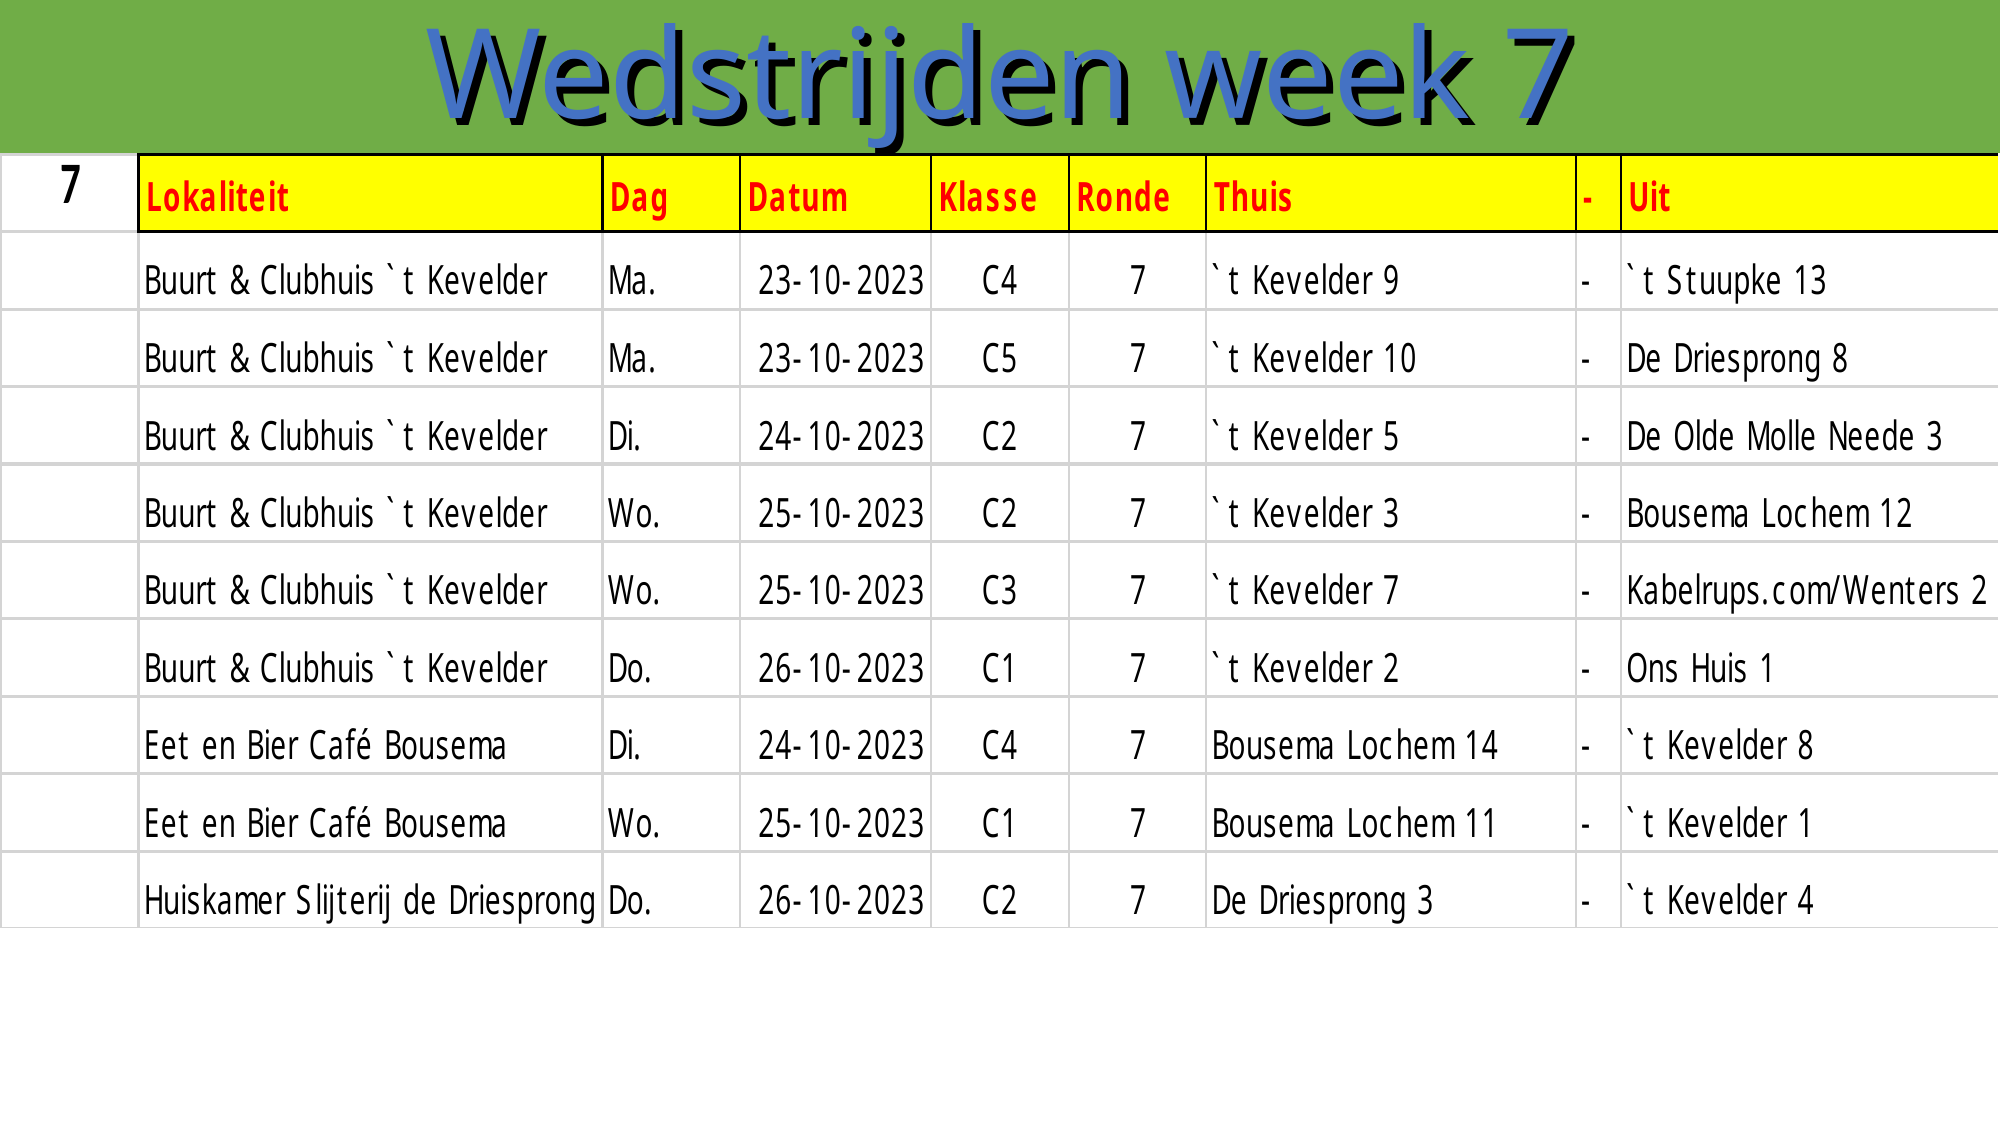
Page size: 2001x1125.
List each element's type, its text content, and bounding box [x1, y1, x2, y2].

title Wedstrijden week 7 [0, 0, 2000, 152]
picture [0, 152, 2000, 931]
